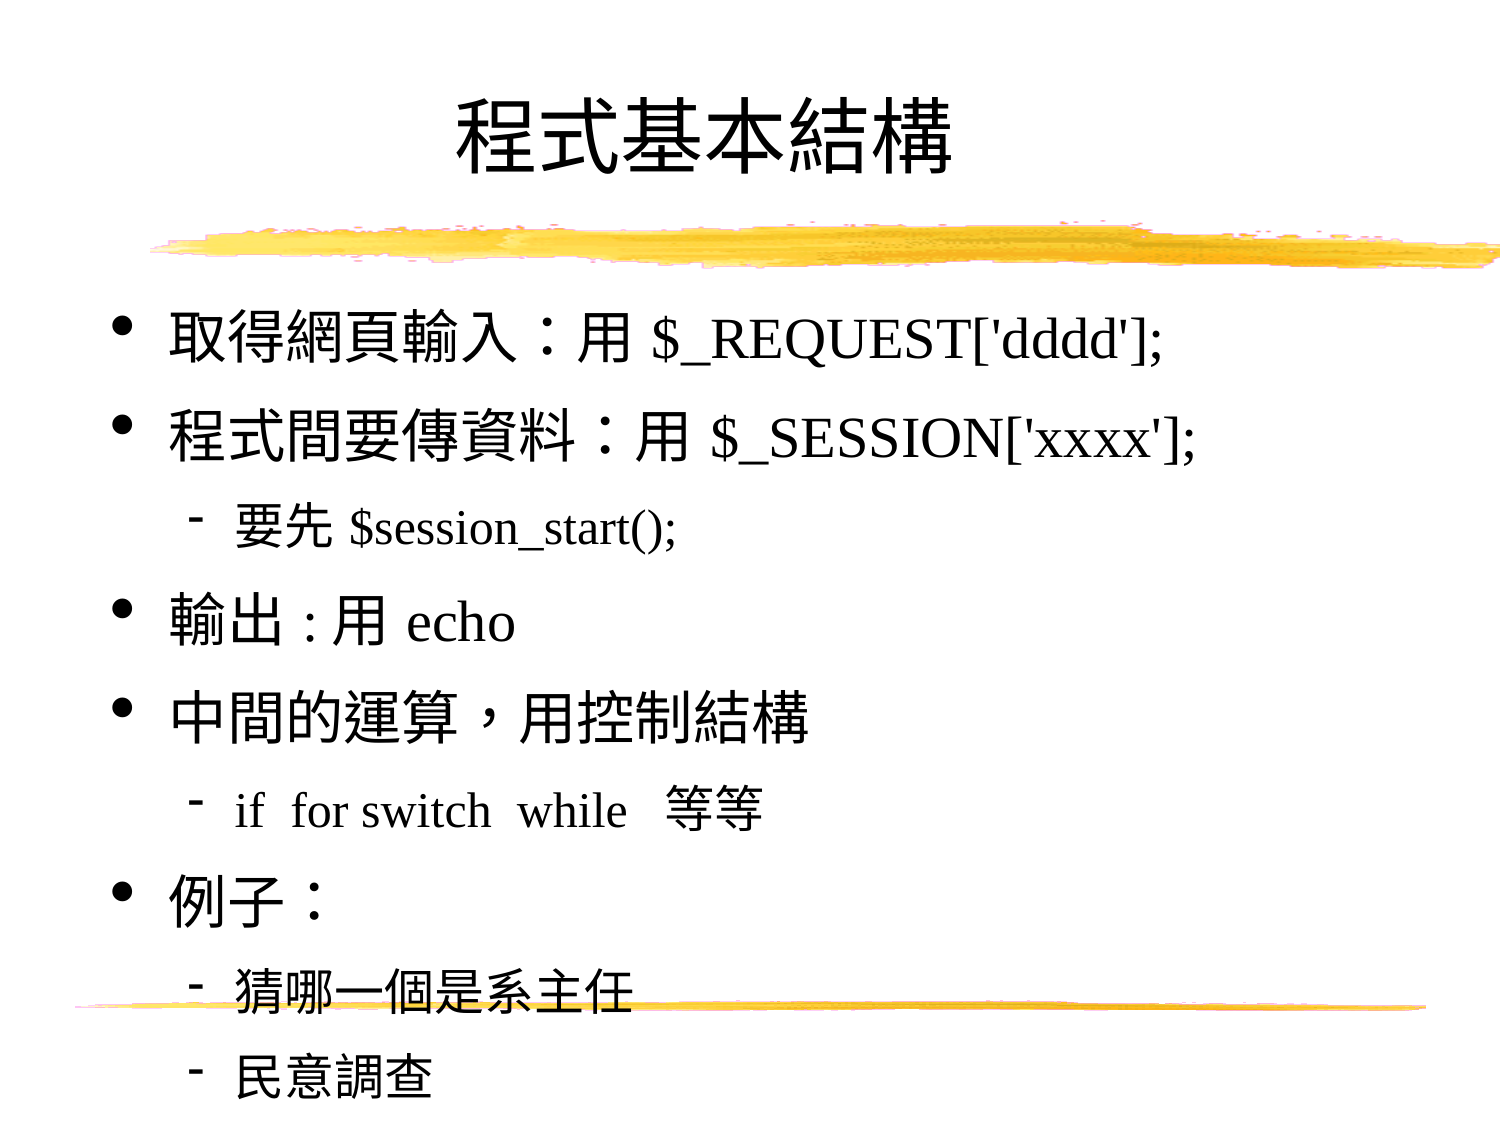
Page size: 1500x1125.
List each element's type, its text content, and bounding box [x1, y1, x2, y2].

picture [1388, 999, 1426, 1013]
title 程式基本結構 [66, 37, 1342, 225]
picture [150, 215, 1500, 279]
list 取得網頁輸入：用$_REQUEST['dddd']; 程式間要傳資料：用$_SESSION['xxxx']; 要先$session_start(); 輸出:用echo 中間的運算，用控制結構 if for switch while 等等 例子： 猜哪一個是系主任 民意調查 [112, 290, 1388, 1034]
picture [75, 999, 112, 1013]
